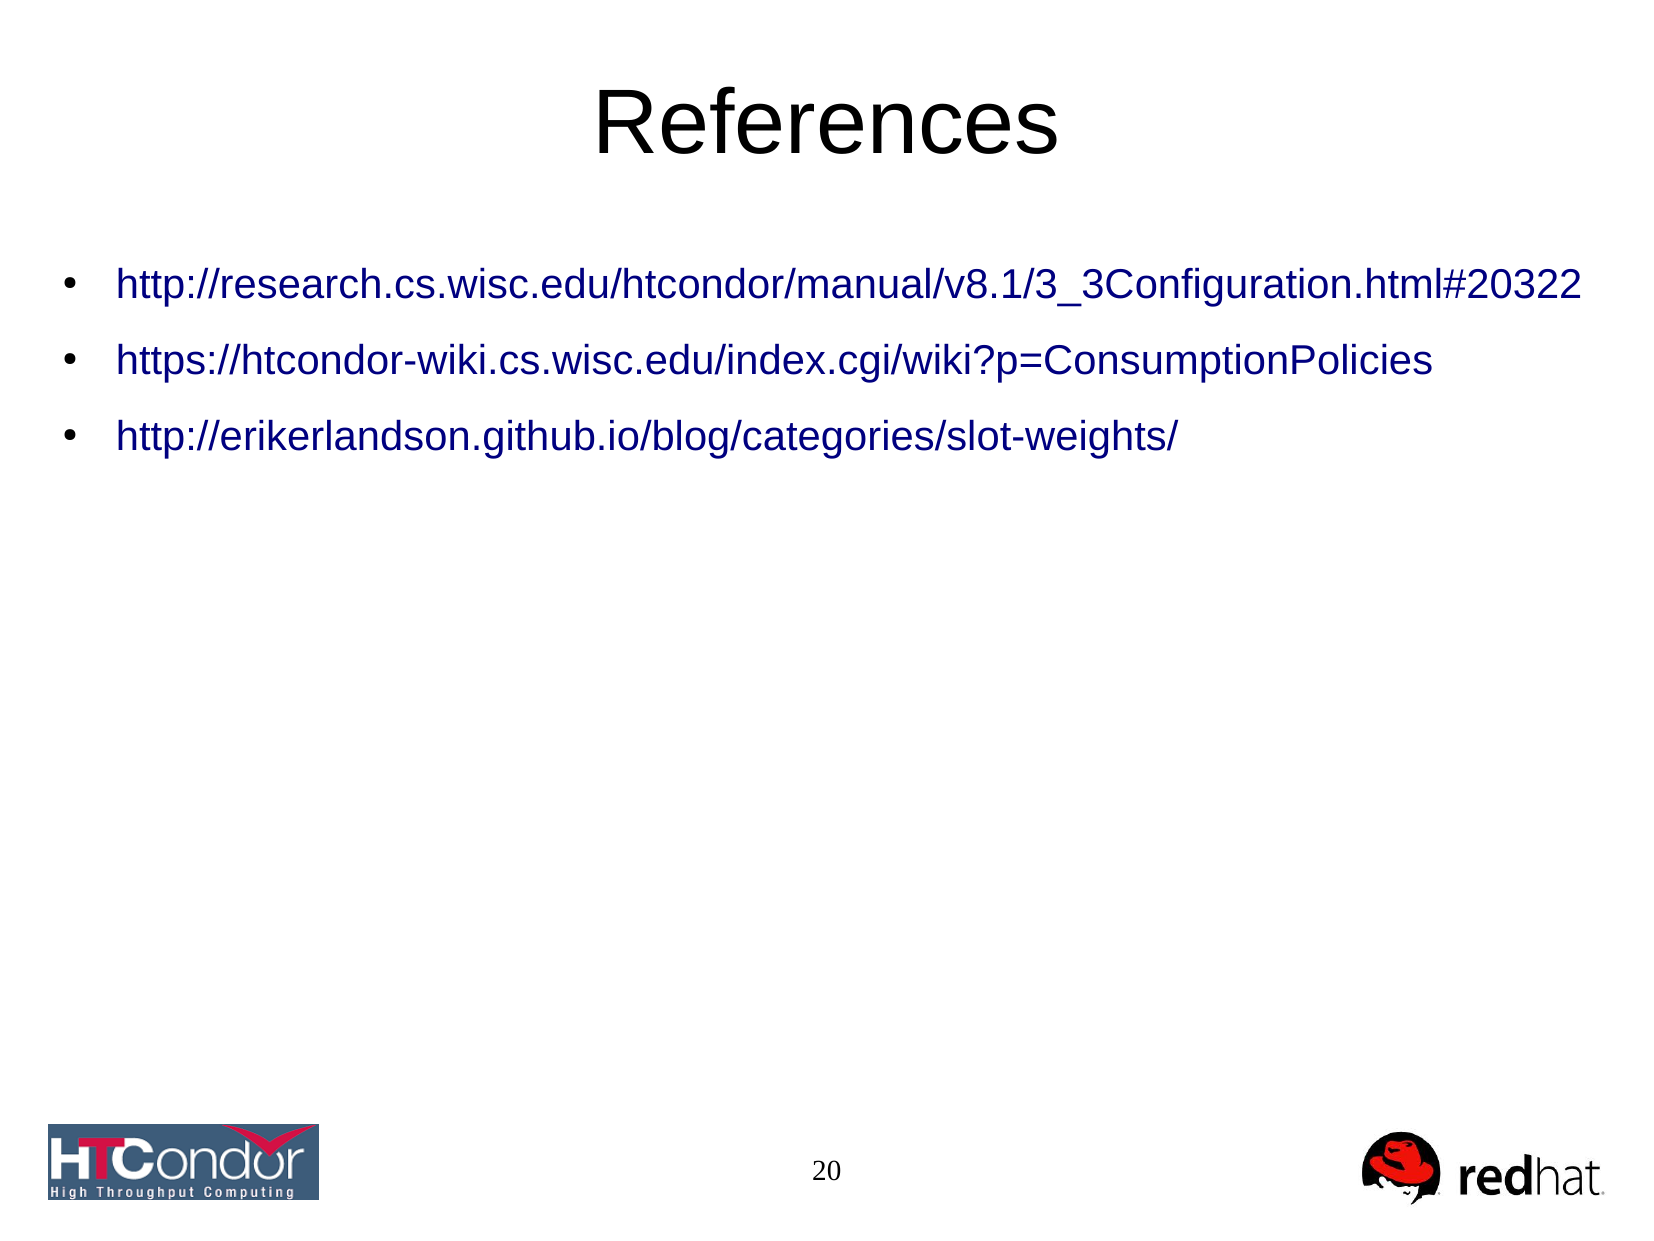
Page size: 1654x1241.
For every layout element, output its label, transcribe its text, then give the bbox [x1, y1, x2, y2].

list http://research.cs.wisc.edu/htcondor/manual/v8.1/3_3Configuration.html#20322 https://htcondor-wiki.cs.wisc.edu/index.cgi/wiki?p=ConsumptionPolicies http://erikerlandson.github.io/blog/categories/slot-weights/ [45, 260, 1606, 621]
picture [48, 1124, 319, 1200]
title References [82, 45, 1571, 198]
picture [1352, 1128, 1629, 1215]
